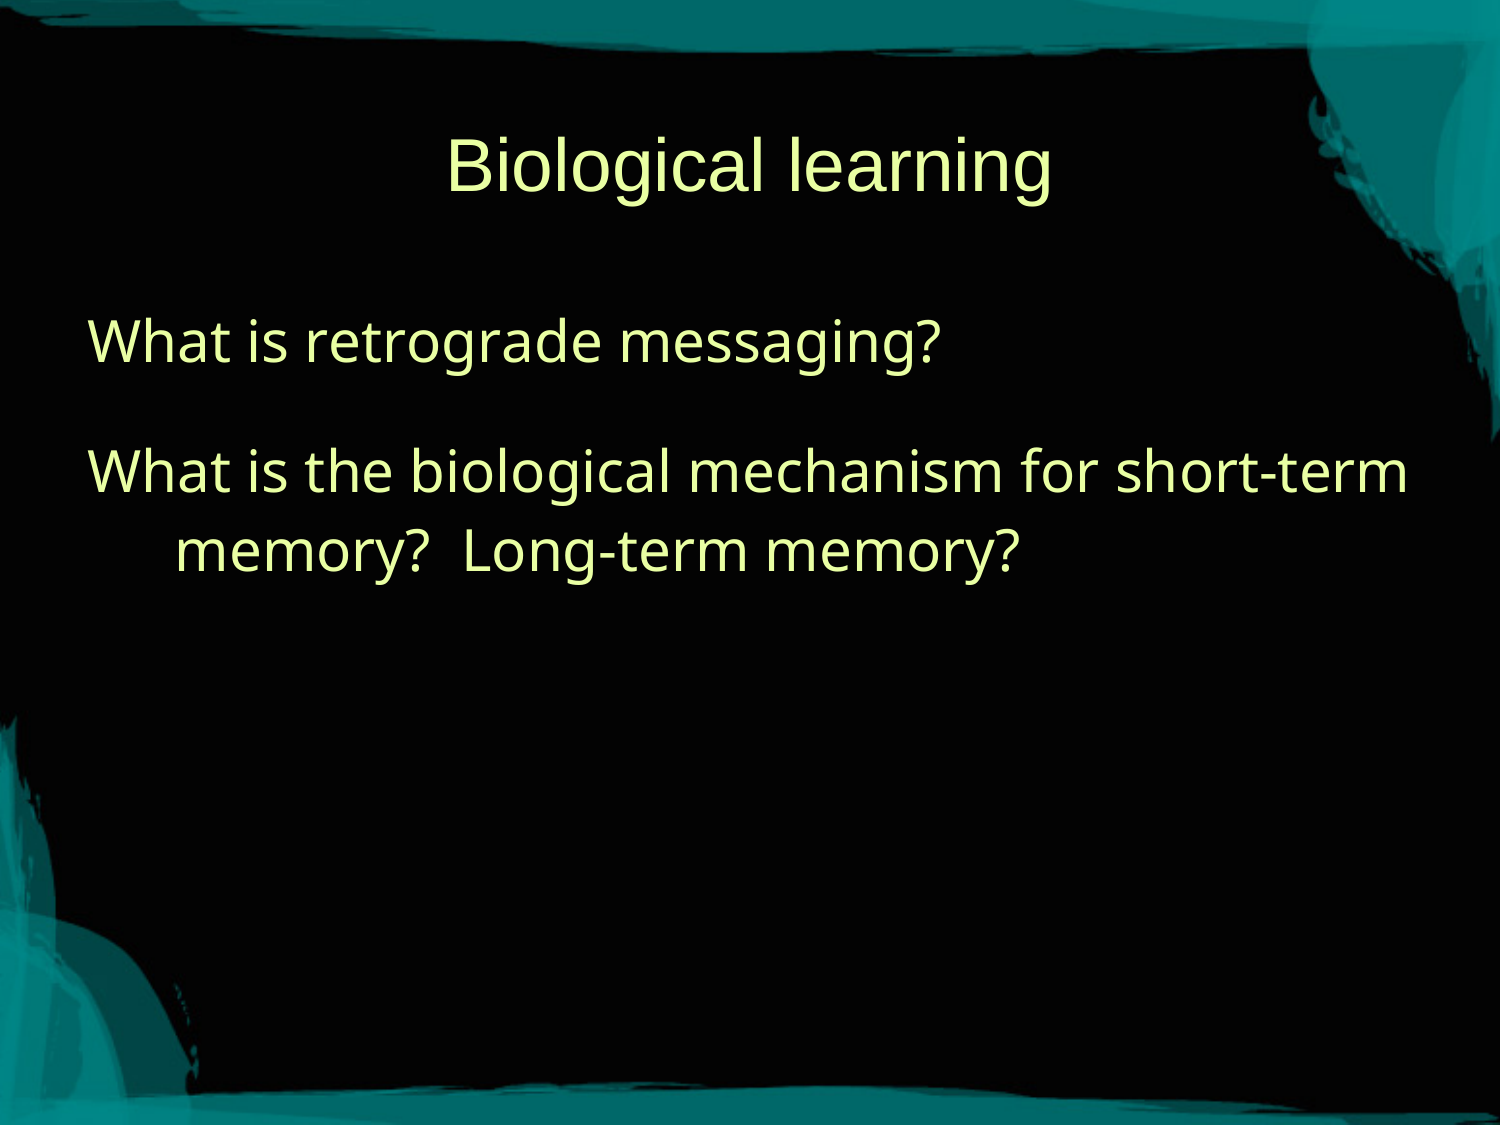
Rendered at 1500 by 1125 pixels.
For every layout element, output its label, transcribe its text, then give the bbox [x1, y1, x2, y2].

title Biological learning [87, 76, 1413, 256]
list What is retrograde messaging? What is the biological mechanism for short-term memory? Long-term memory? [87, 299, 1413, 1011]
picture [0, 0, 1500, 1125]
